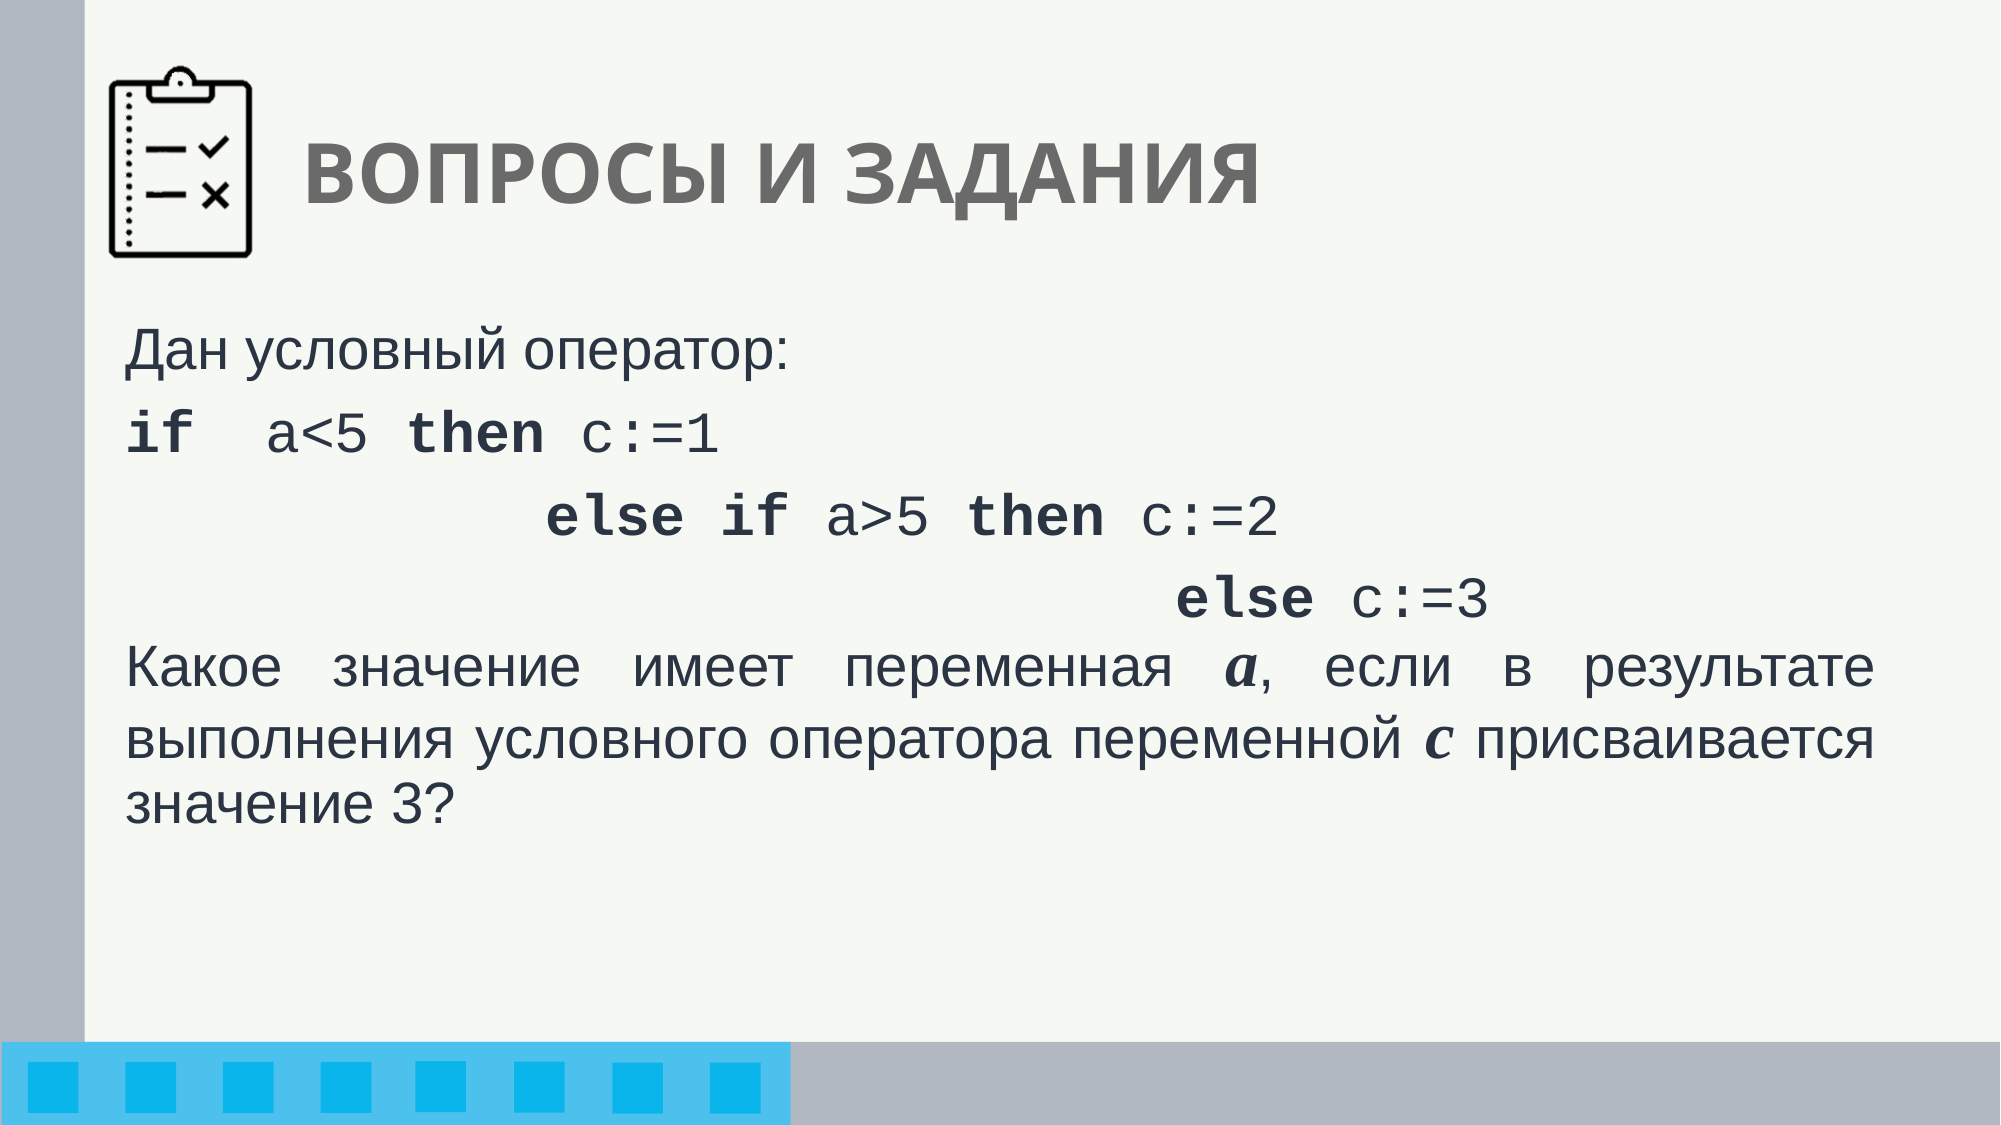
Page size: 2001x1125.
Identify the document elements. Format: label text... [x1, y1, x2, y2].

list Дан условный оператор: if a<5 then c:=1 else if a>5 then c:=2 else c:=3 Какое значение имеет переменная а, если в результате выполнения условного оператора переменной с присваивается значение 3? [110, 311, 1892, 1058]
picture [85, 54, 286, 286]
title ВОПРОСЫ И ЗАДАНИЯ [285, 67, 1892, 286]
